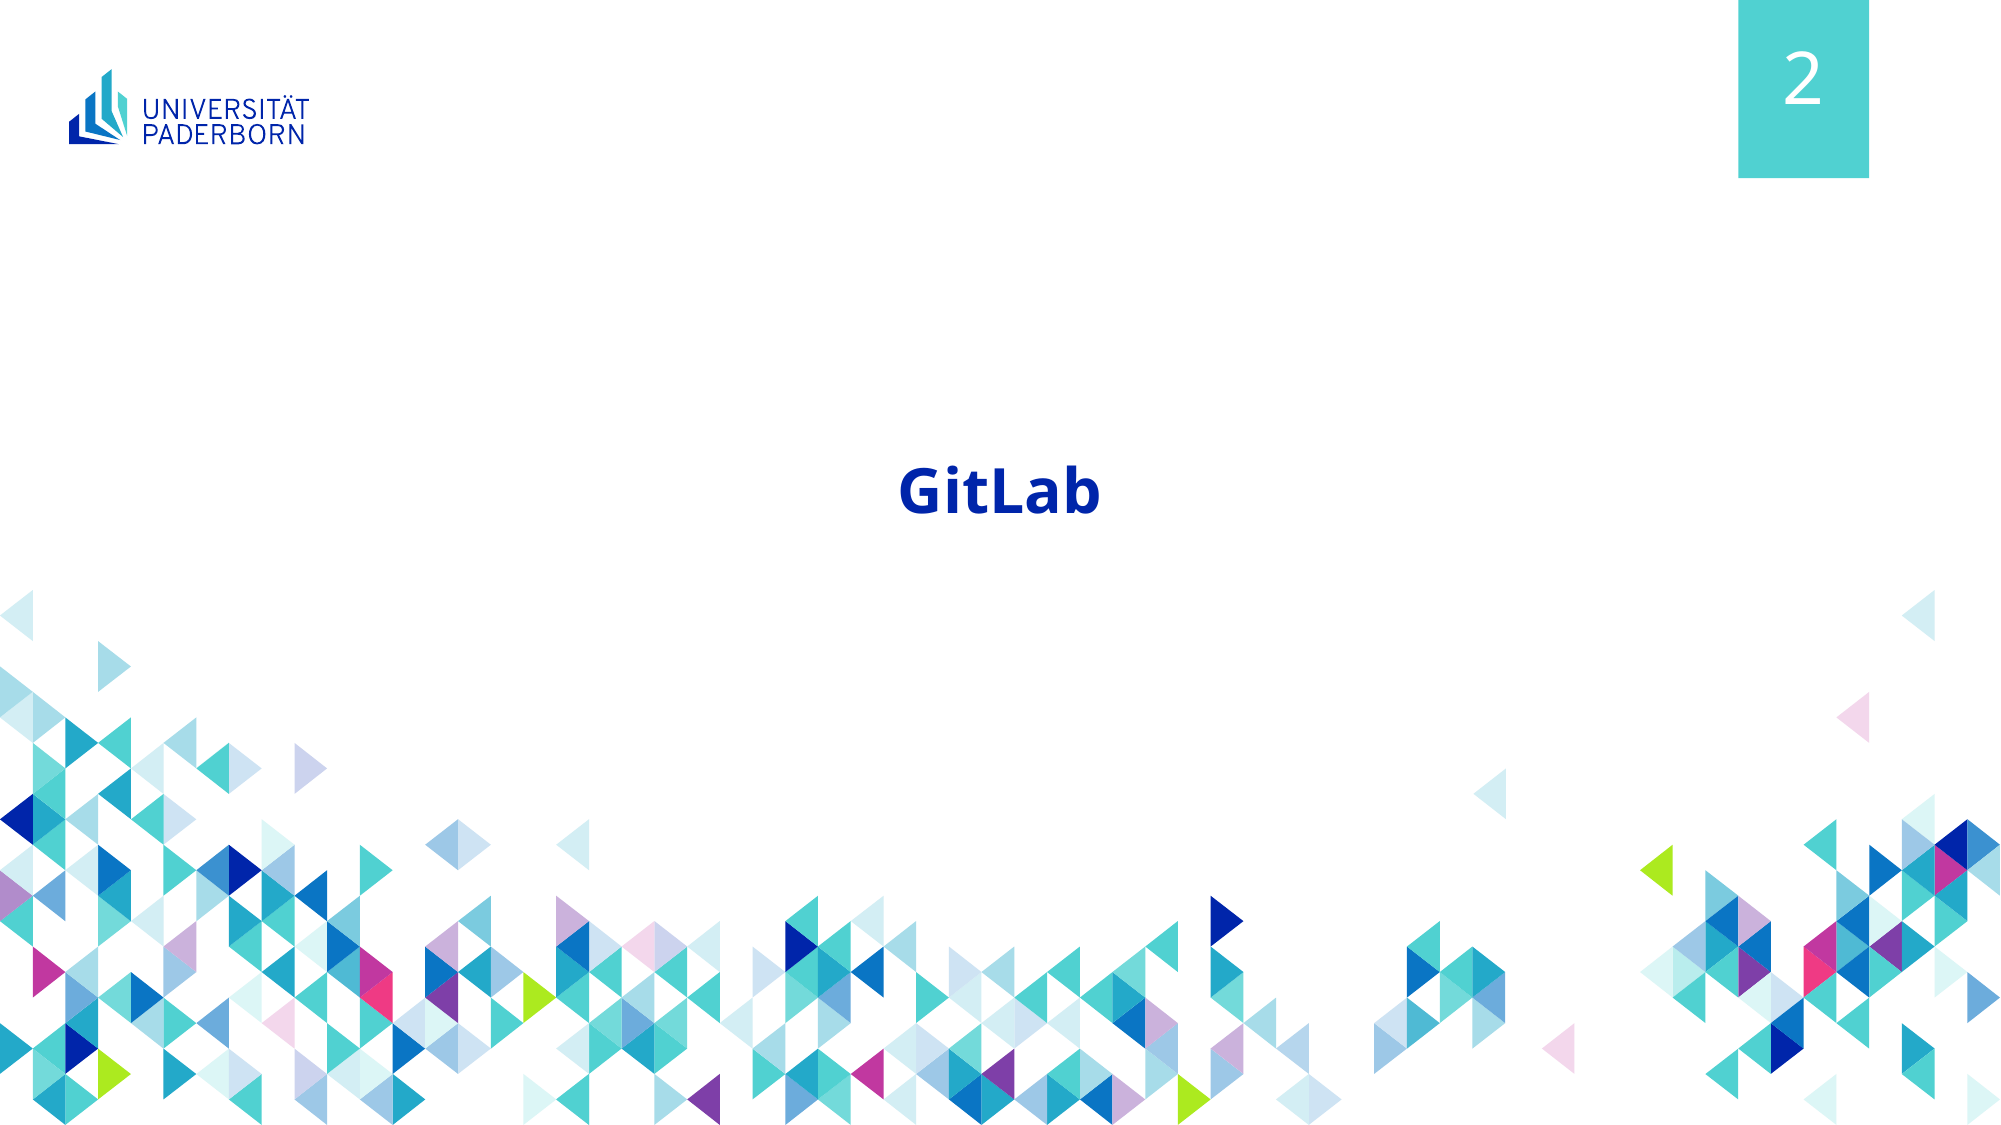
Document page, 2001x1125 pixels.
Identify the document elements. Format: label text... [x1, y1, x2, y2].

title GitLab [403, 451, 1597, 700]
list 2 [1738, 0, 1870, 179]
